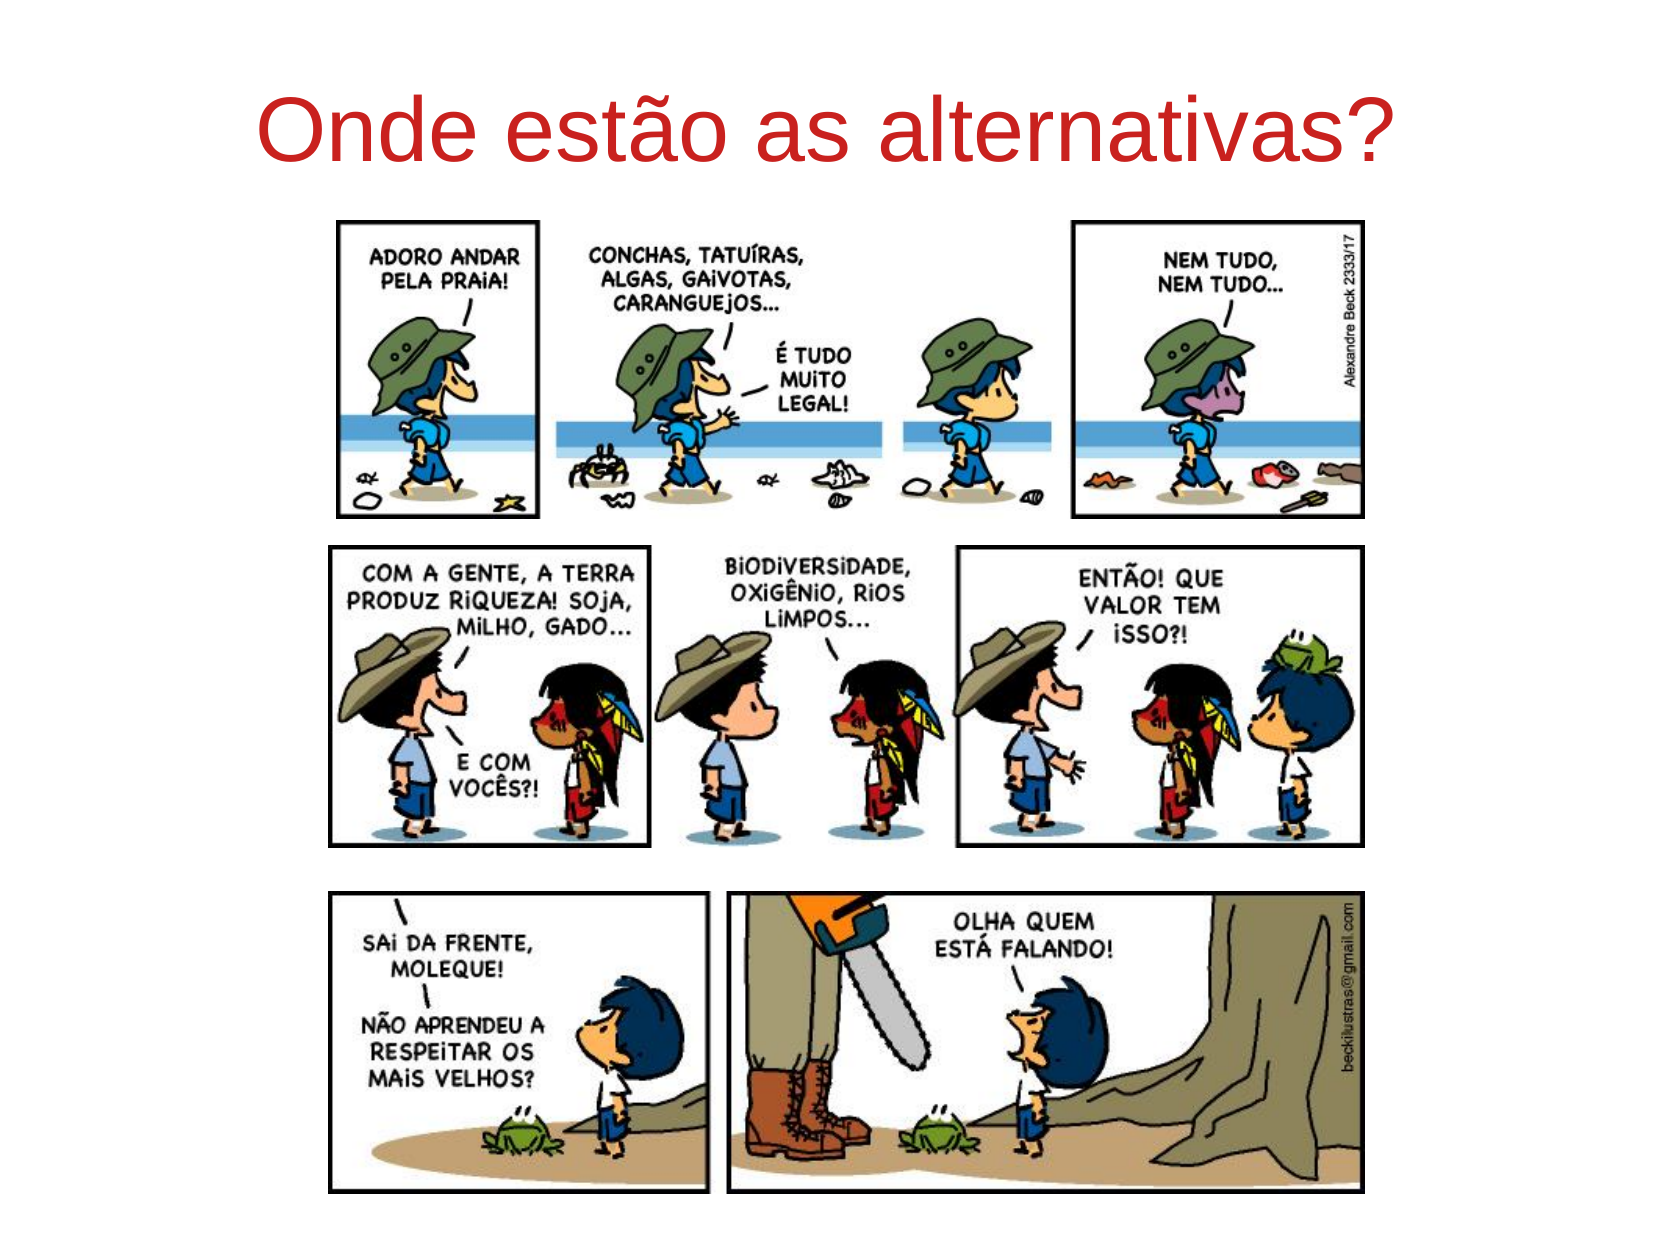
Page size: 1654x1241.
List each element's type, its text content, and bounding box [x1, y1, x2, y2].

picture [336, 220, 1365, 519]
picture [328, 545, 1365, 848]
title Onde estão as alternativas? [82, 25, 1571, 233]
picture [328, 891, 1365, 1194]
